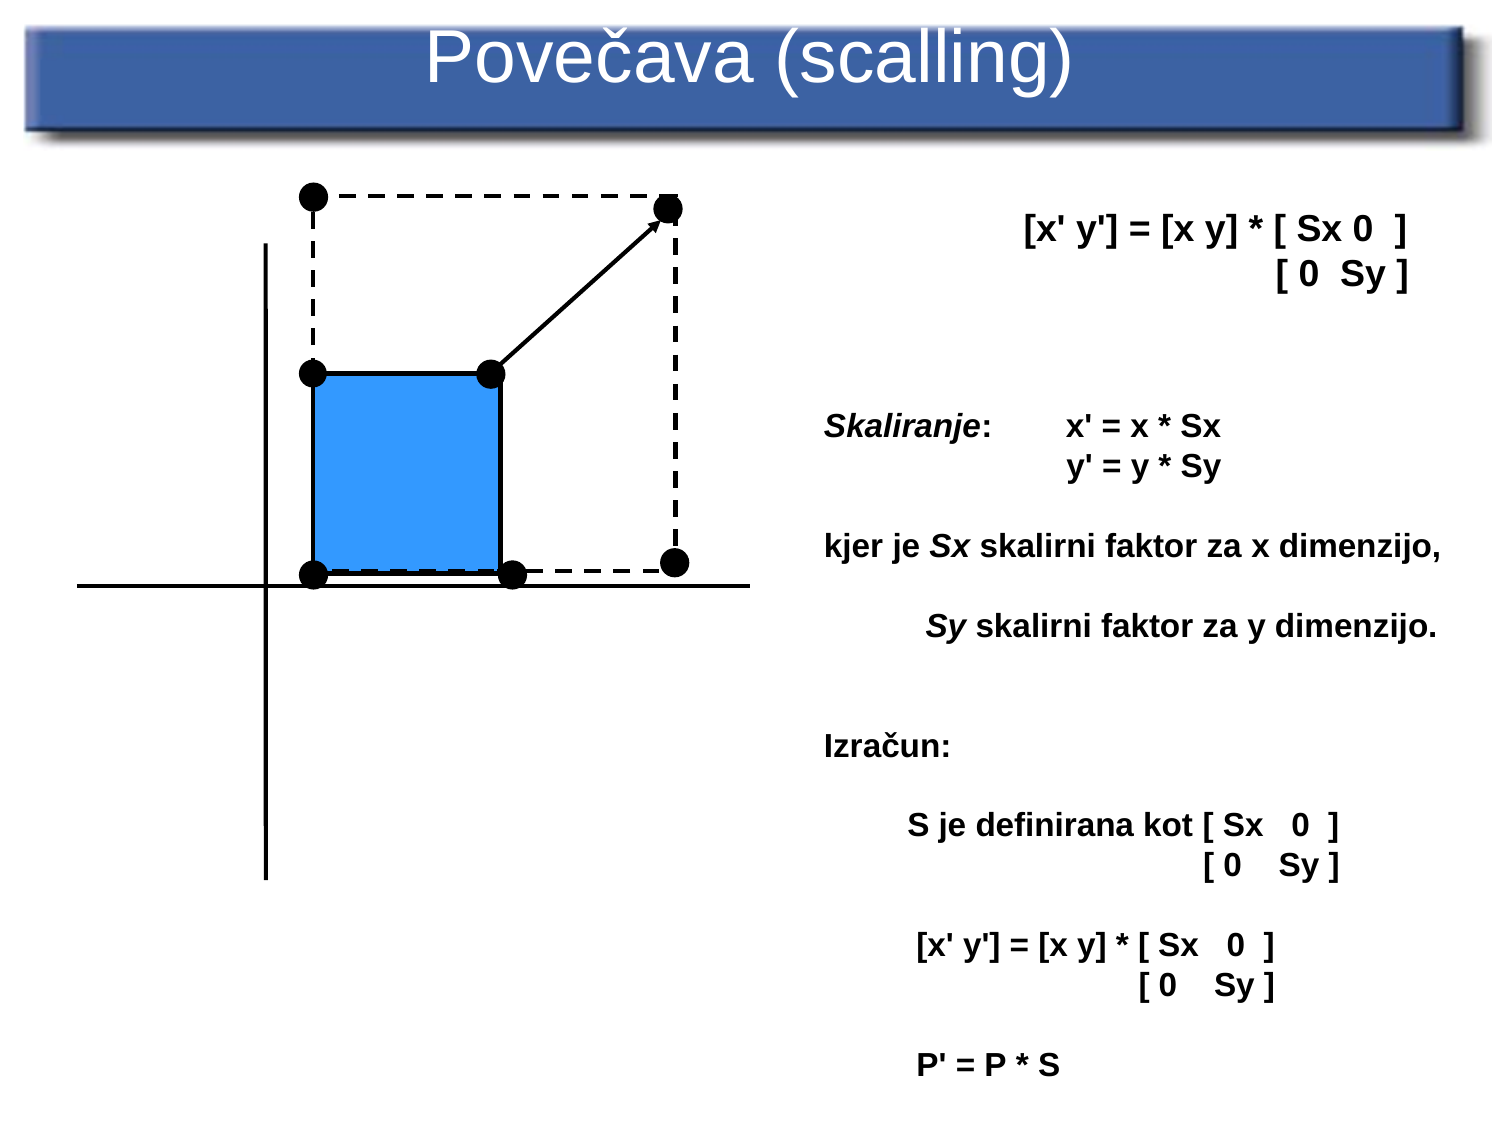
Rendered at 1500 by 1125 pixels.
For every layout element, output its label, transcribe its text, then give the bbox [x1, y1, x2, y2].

picture [23, 23, 1492, 151]
text_box [301, 361, 526, 588]
text_box [662, 550, 688, 576]
text_box [655, 196, 681, 222]
text_box [x' y'] = [x y] * [ Sx 0 ] [ 0 Sy ] [1008, 196, 1425, 301]
text_box Skaliranje: x' = x * Sx y' = y * Sy kjer je Sx skalirni faktor za x dimenzijo, Sy skalirni faktor za y dimenzijo. Izračun: S je definirana kot [ Sx 0 ] [ 0 Sy ] [x' y'] = [x y] * [ Sx 0 ] [ 0 Sy ] P' = P * S [809, 397, 1459, 1125]
text_box [301, 184, 327, 210]
text_box Povečava (scalling) [100, 0, 1400, 105]
